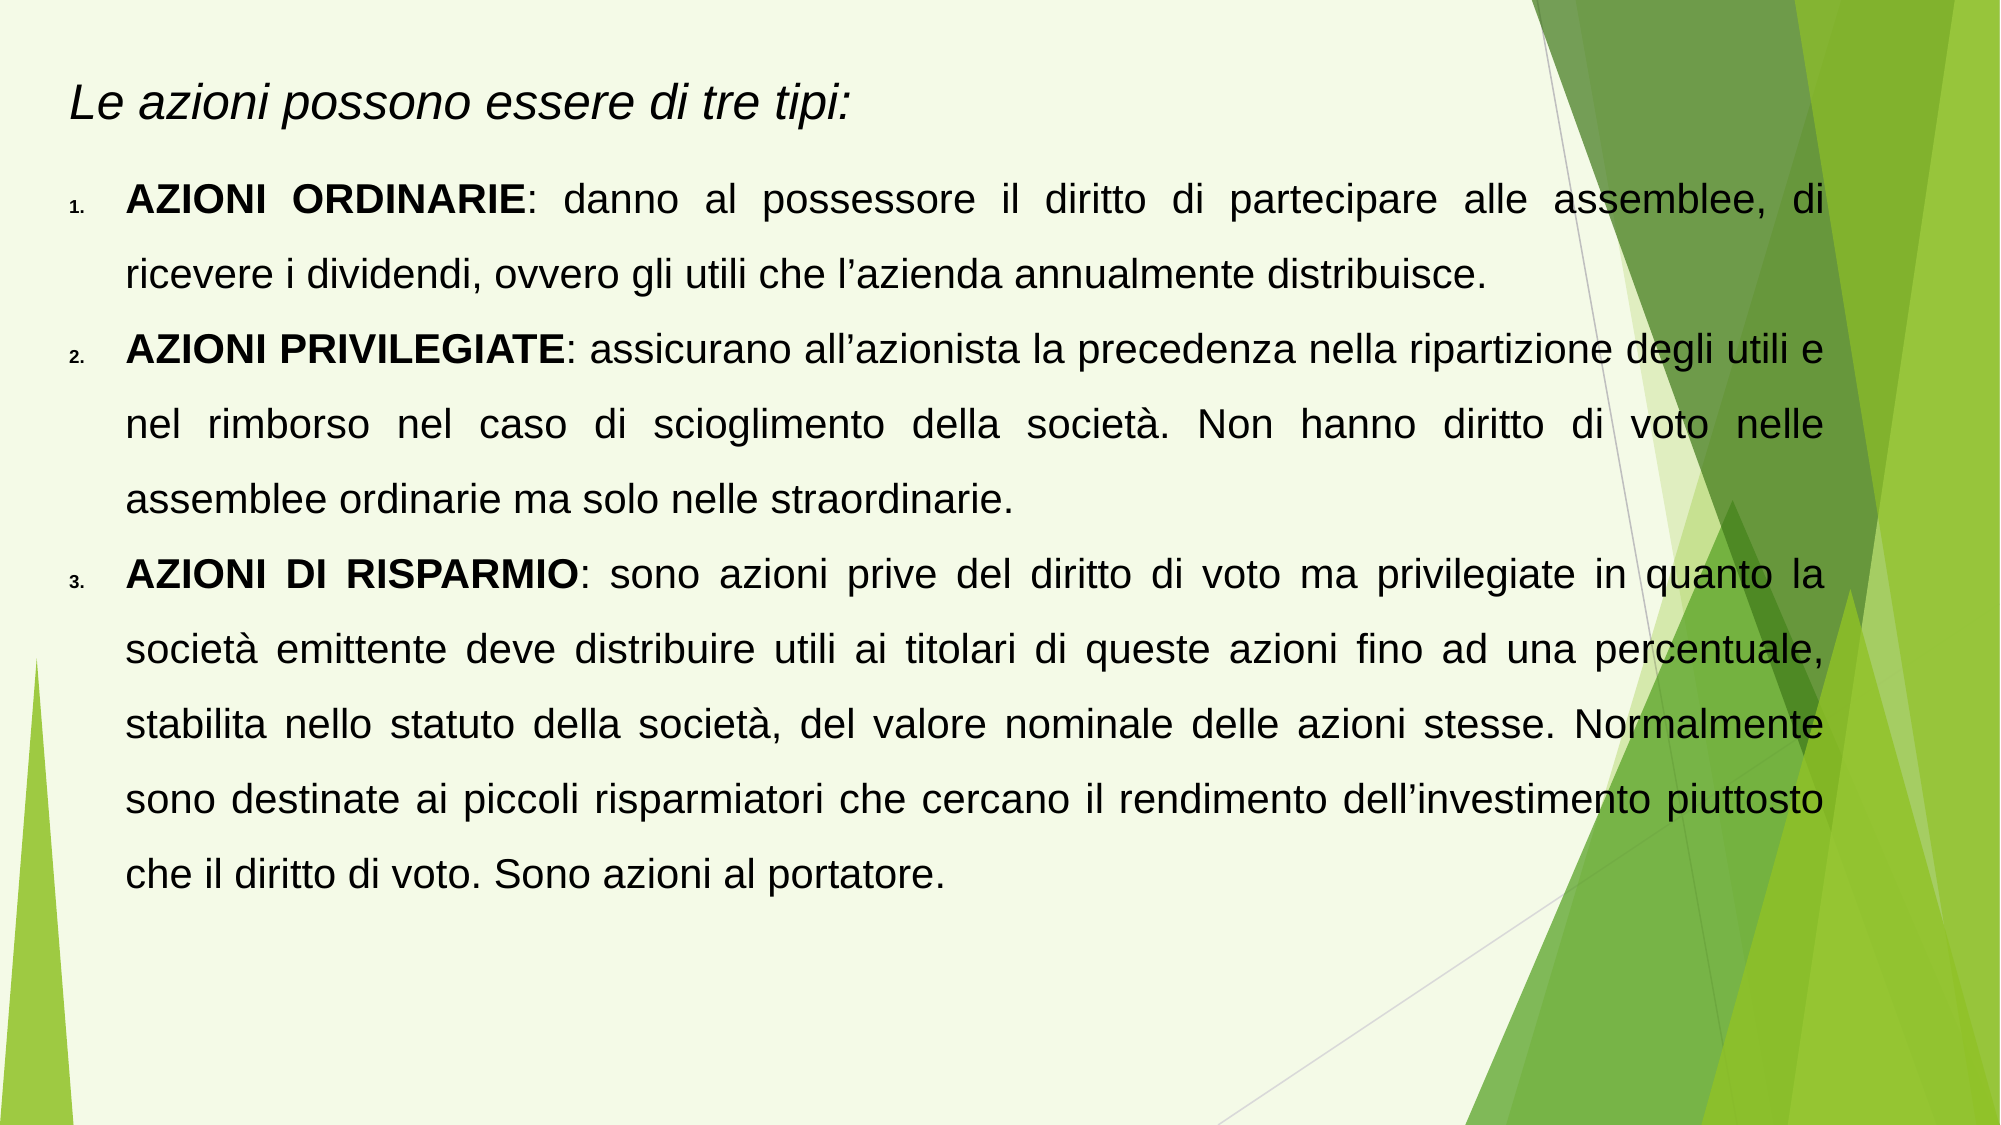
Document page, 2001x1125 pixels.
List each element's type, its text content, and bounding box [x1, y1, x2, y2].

text_box Le azioni possono essere di tre tipi: AZIONI ORDINARIE: danno al possessore il diritto di partecipare alle assemblee, di ricevere i dividendi, ovvero gli utili che l’azienda annualmente distribuisce. AZIONI PRIVILEGIATE: assicurano all’azionista la precedenza nella ripartizione degli utili e nel rimborso nel caso di scioglimento della società. Non hanno diritto di voto nelle assemblee ordinarie ma solo nelle straordinarie. AZIONI DI RISPARMIO: sono azioni prive del diritto di voto ma privilegiate in quanto la società emittente deve distribuire utili ai titolari di queste azioni fino ad una percentuale, stabilita nello statuto della società, del valore nominale delle azioni stesse. Normalmente sono destinate ai piccoli risparmiatori che cercano il rendimento dell’investimento piuttosto che il diritto di voto. Sono azioni al portatore. [54, 58, 1841, 904]
